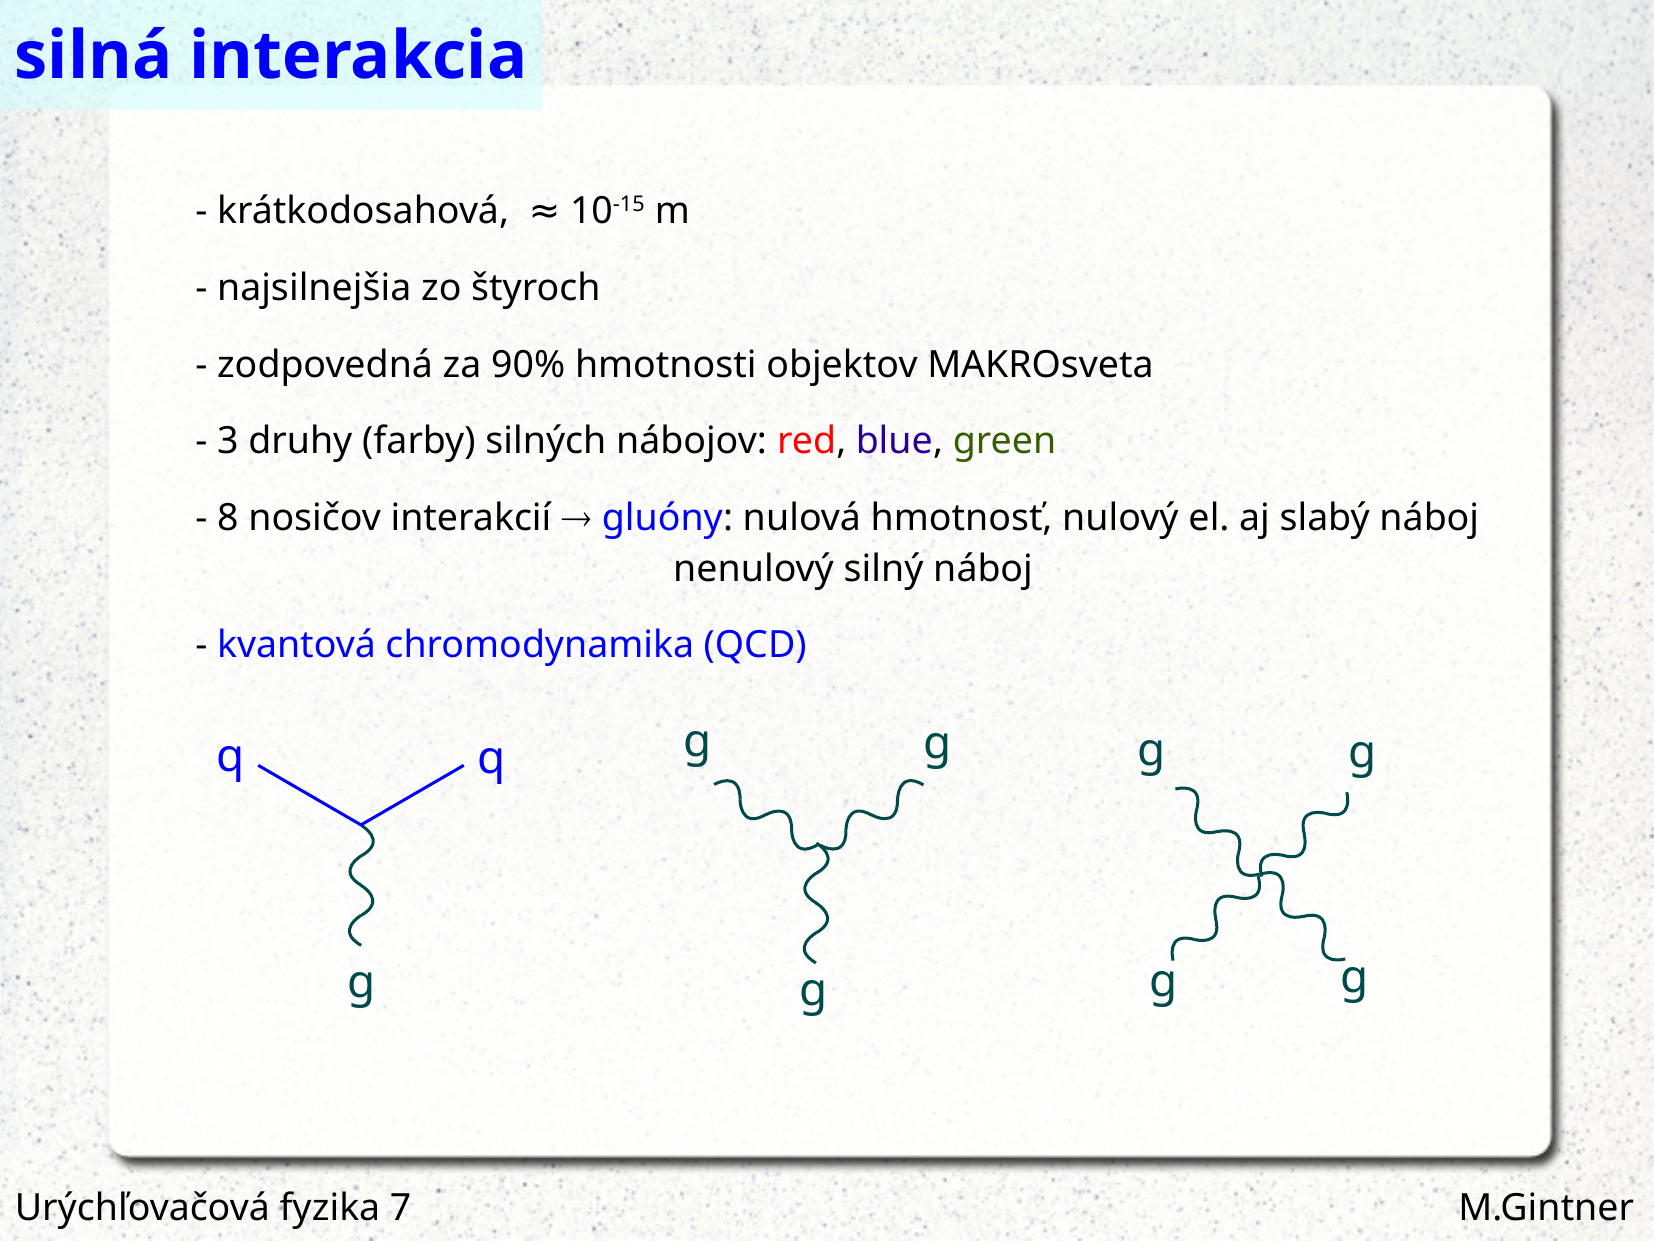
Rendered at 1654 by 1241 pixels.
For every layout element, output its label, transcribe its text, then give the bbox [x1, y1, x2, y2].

text_box g [784, 948, 848, 1028]
text_box - krátkodosahová, ≈ 10-15 m - najsilnejšia zo štyroch - zodpovedná za 90% hmotnosti objektov MAKROsveta - 3 druhy (farby) silných nábojov: red, blue, green - 8 nosičov interakcií  gluóny: nulová hmotnosť, nulový el. aj slabý náboj nenulový silný náboj - kvantová chromodynamika (QCD) [180, 151, 1491, 665]
text_box M.Gintner [1443, 1173, 1654, 1241]
text_box g [1334, 710, 1389, 790]
text_box g [1325, 936, 1380, 1016]
text_box g [1122, 709, 1177, 788]
text_box Urýchľovačová fyzika 7 [0, 1173, 445, 1241]
text_box q [201, 714, 254, 794]
picture [0, 0, 1654, 1241]
text_box g [1134, 939, 1189, 1019]
text_box g [668, 700, 731, 780]
text_box q [462, 717, 537, 796]
text_box g [332, 940, 386, 1020]
text_box g [908, 702, 971, 781]
text_box silná interakcia [0, 0, 518, 110]
